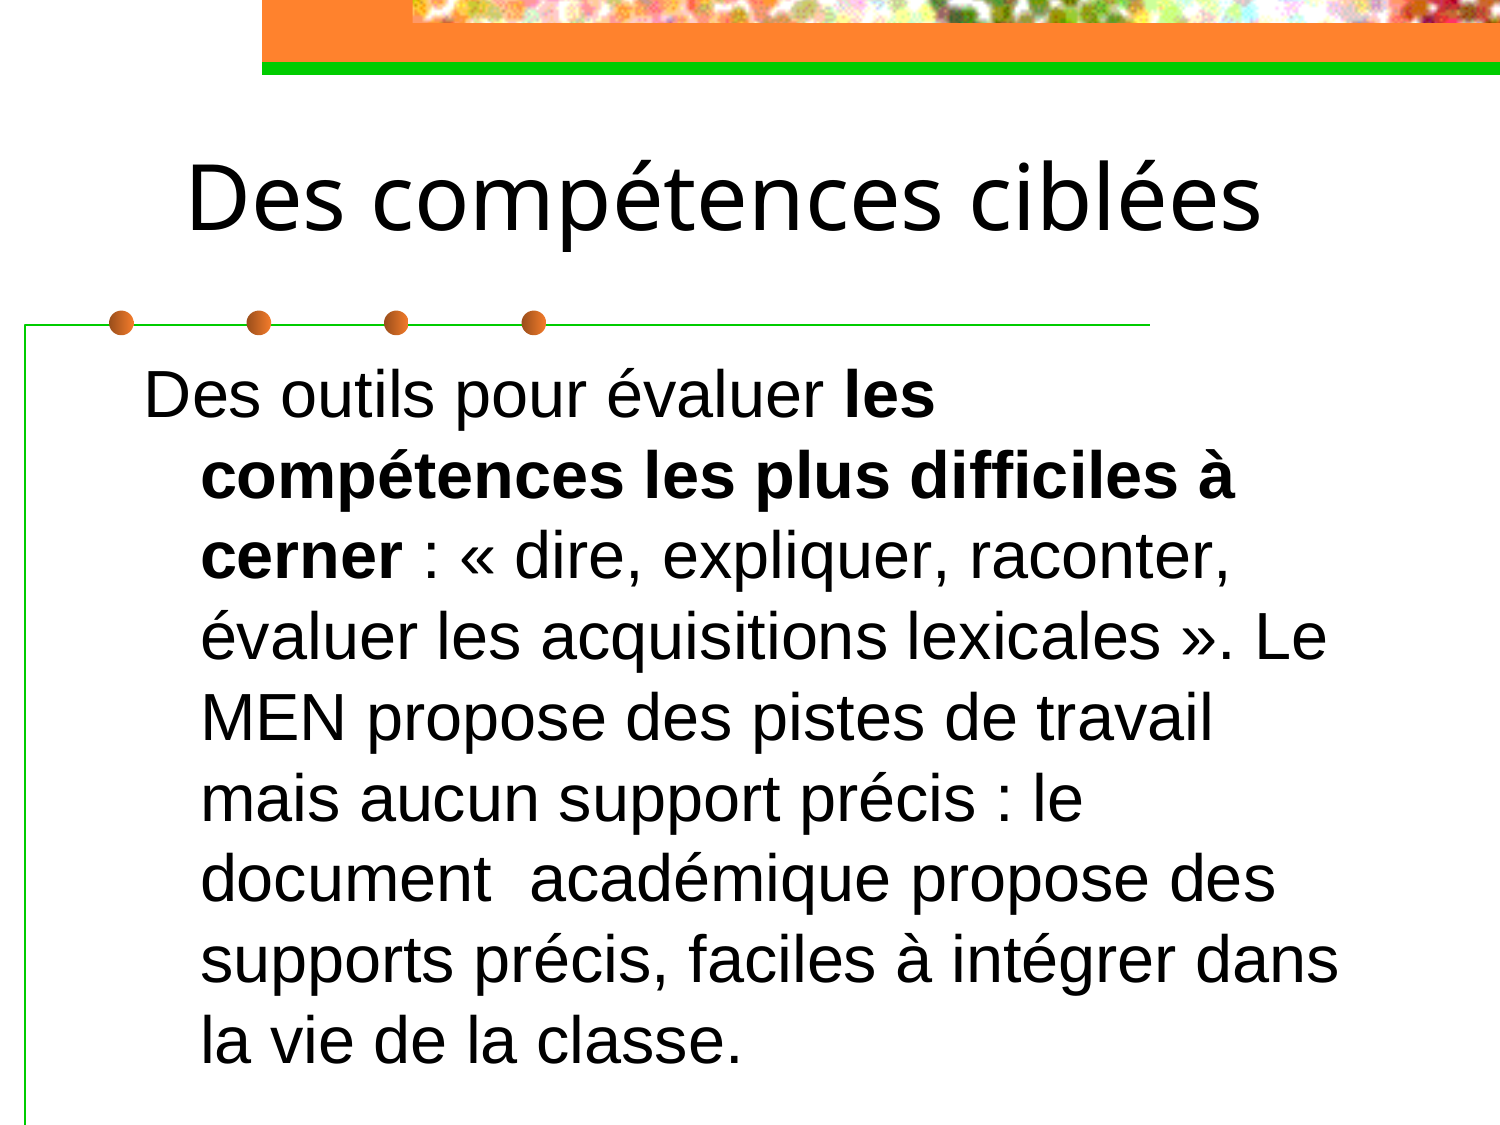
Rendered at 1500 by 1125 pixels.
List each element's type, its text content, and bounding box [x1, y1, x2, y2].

list Des outils pour évaluer les compétences les plus difficiles à cerner : « dire, expliquer, raconter, évaluer les acquisitions lexicales ». Le MEN propose des pistes de travail mais aucun support précis : le document académique propose des supports précis, faciles à intégrer dans la vie de la classe. [87, 350, 1362, 1045]
picture [412, 0, 1500, 23]
title Des compétences ciblées [87, 76, 1362, 312]
